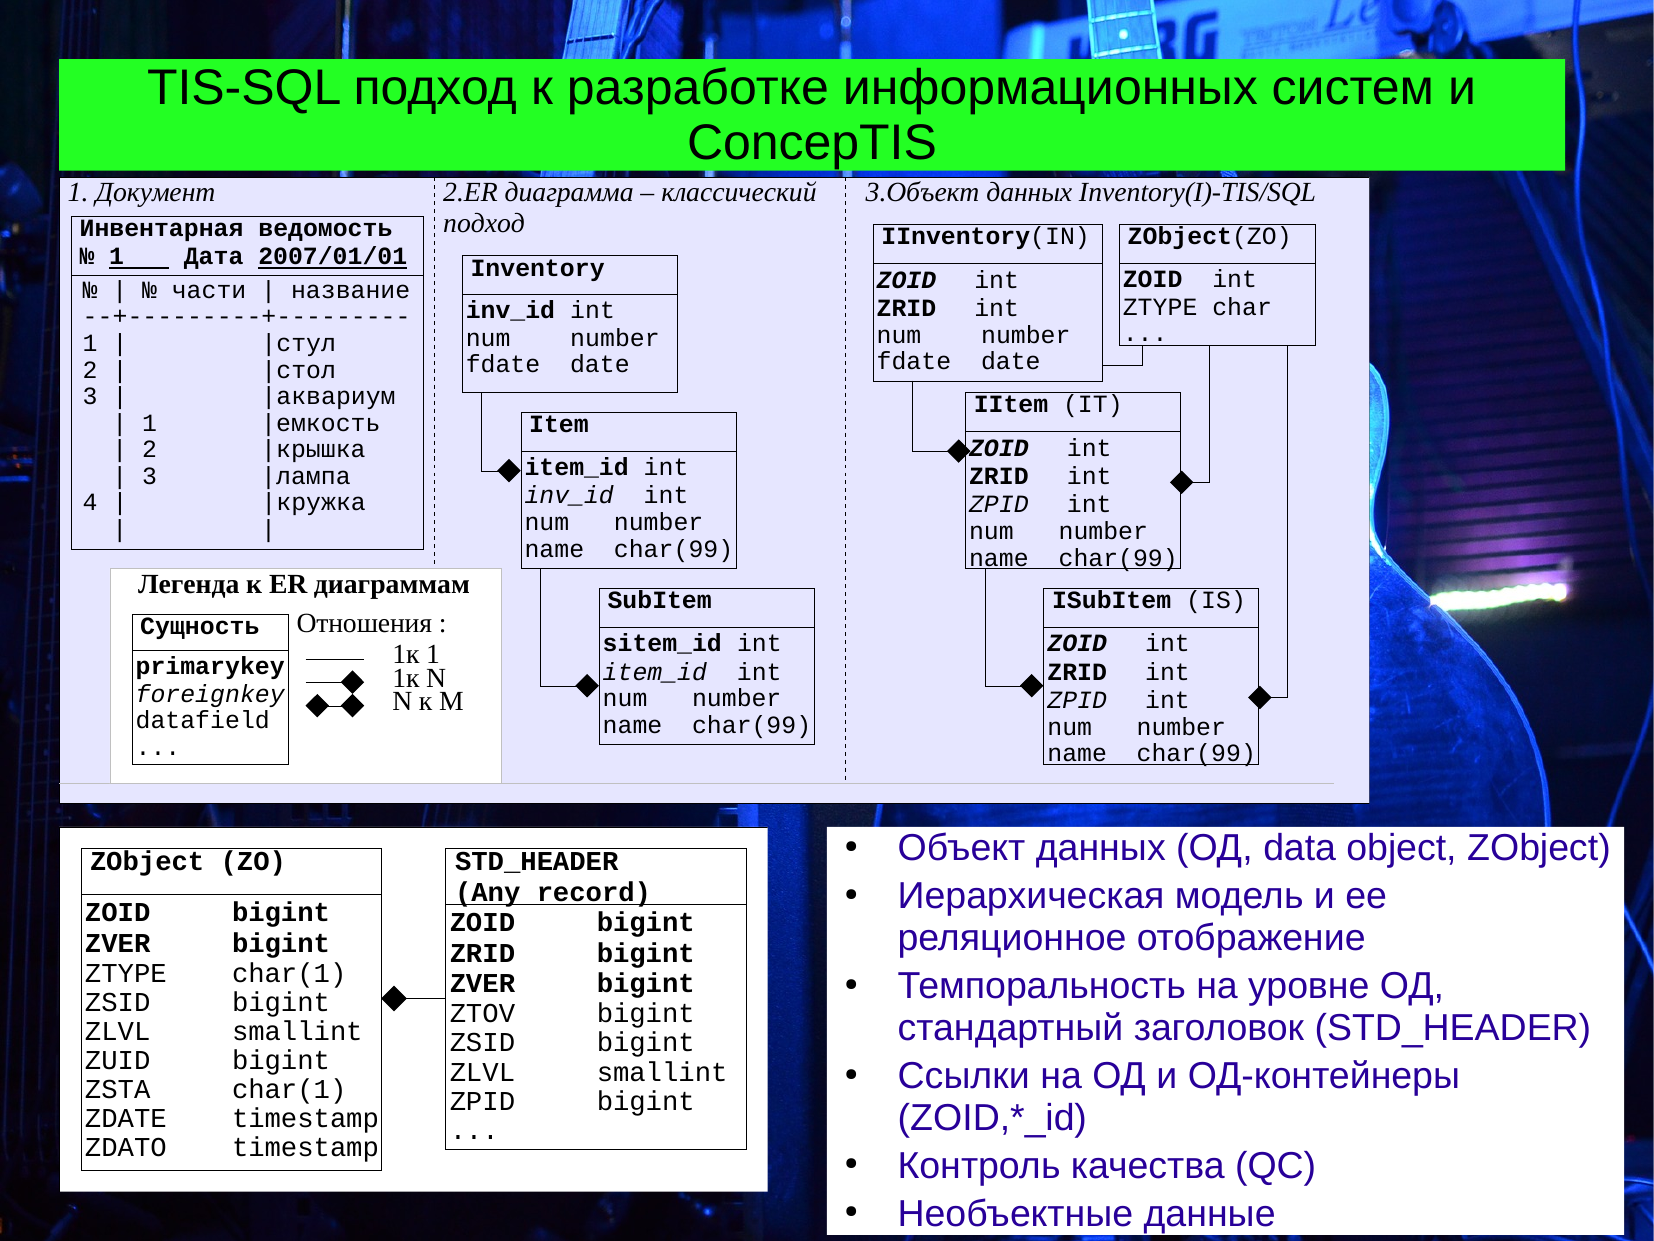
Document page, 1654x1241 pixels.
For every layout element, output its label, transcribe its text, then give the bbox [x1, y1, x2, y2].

title TIS-SQL подход к разработке информационных систем и ConcepTIS [59, 59, 1566, 171]
list Объект данных (ОД, data object, ZObject) Иерархическая модель и ее реляционное отображение Темпоральность на уровне ОД, стандартный заголовок (STD_HEADER) Ссылки на ОД и ОД-контейнеры (ZOID,*_id) Контроль качества (QC) Необъектные данные [826, 826, 1625, 1235]
picture [0, 0, 1654, 1241]
